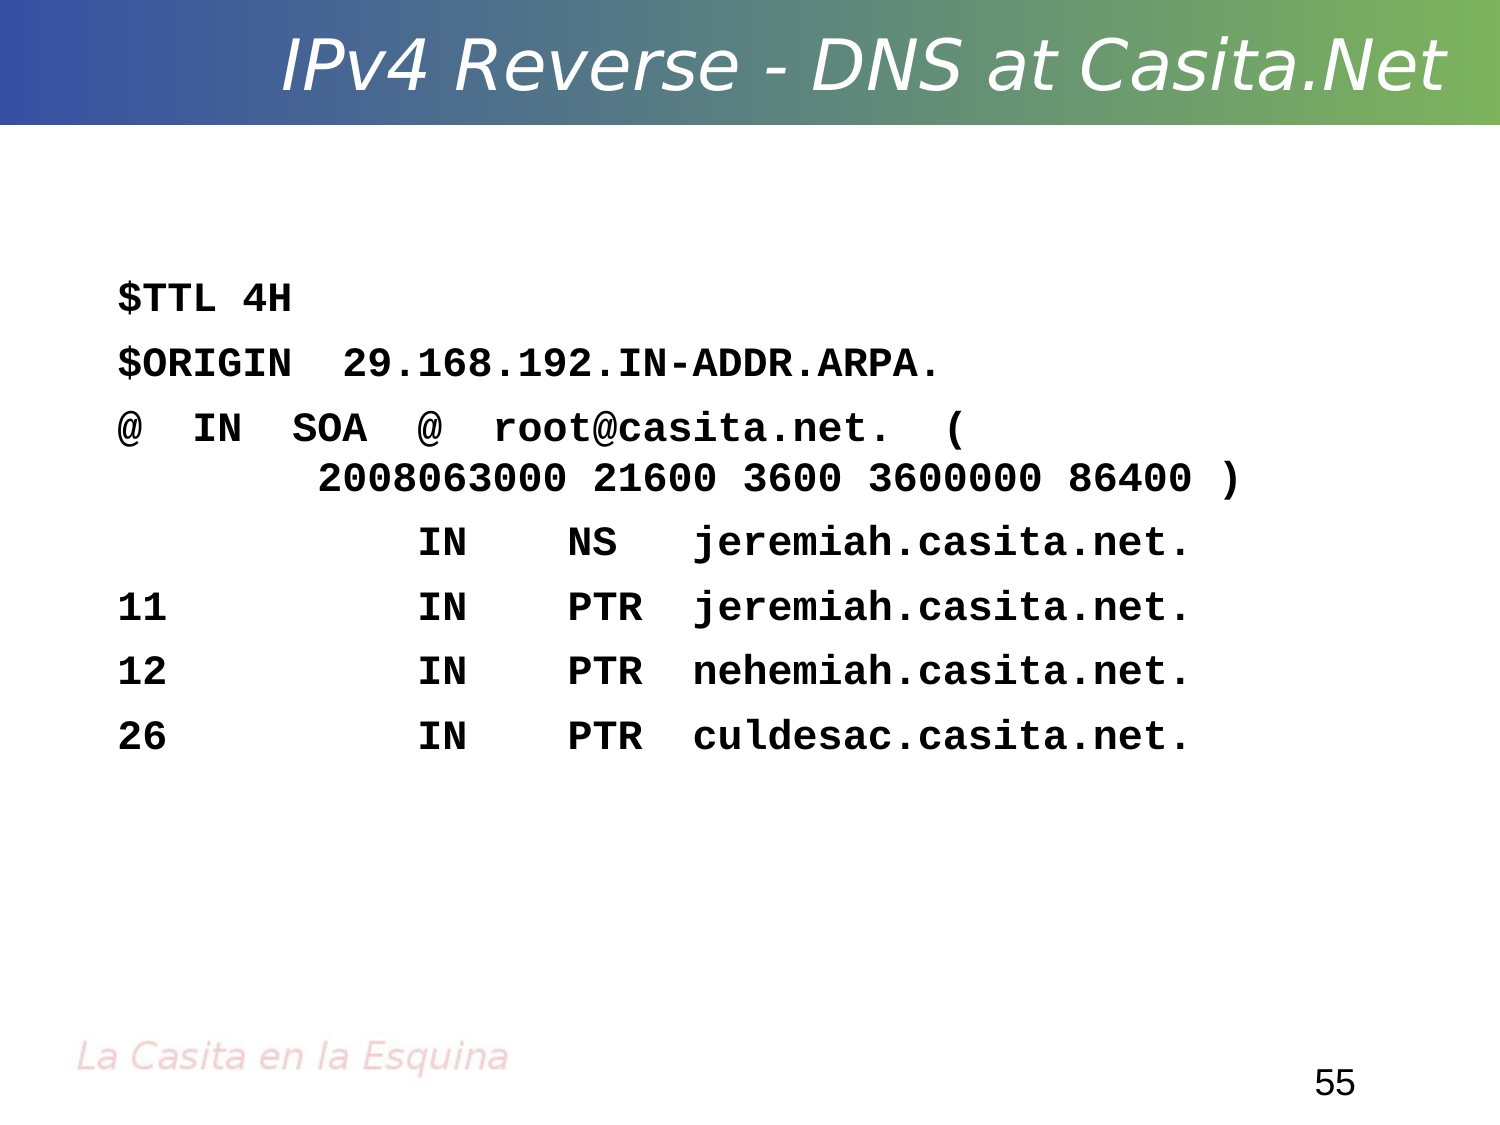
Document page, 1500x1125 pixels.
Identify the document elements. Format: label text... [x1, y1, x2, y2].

picture [45, 1019, 545, 1095]
title IPv4 Reverse - DNS at Casita.Net [62, 12, 1463, 113]
list $TTL 4H $ORIGIN 29.168.192.IN-ADDR.ARPA. @ IN SOA @ root@casita.net. ( 2008063000 21600 3600 3600000 86400 ) IN NS jeremiah.casita.net. 11 IN PTR jeremiah.casita.net. 12 IN PTR nehemiah.casita.net. 26 IN PTR culdesac.casita.net. [75, 262, 1426, 1006]
